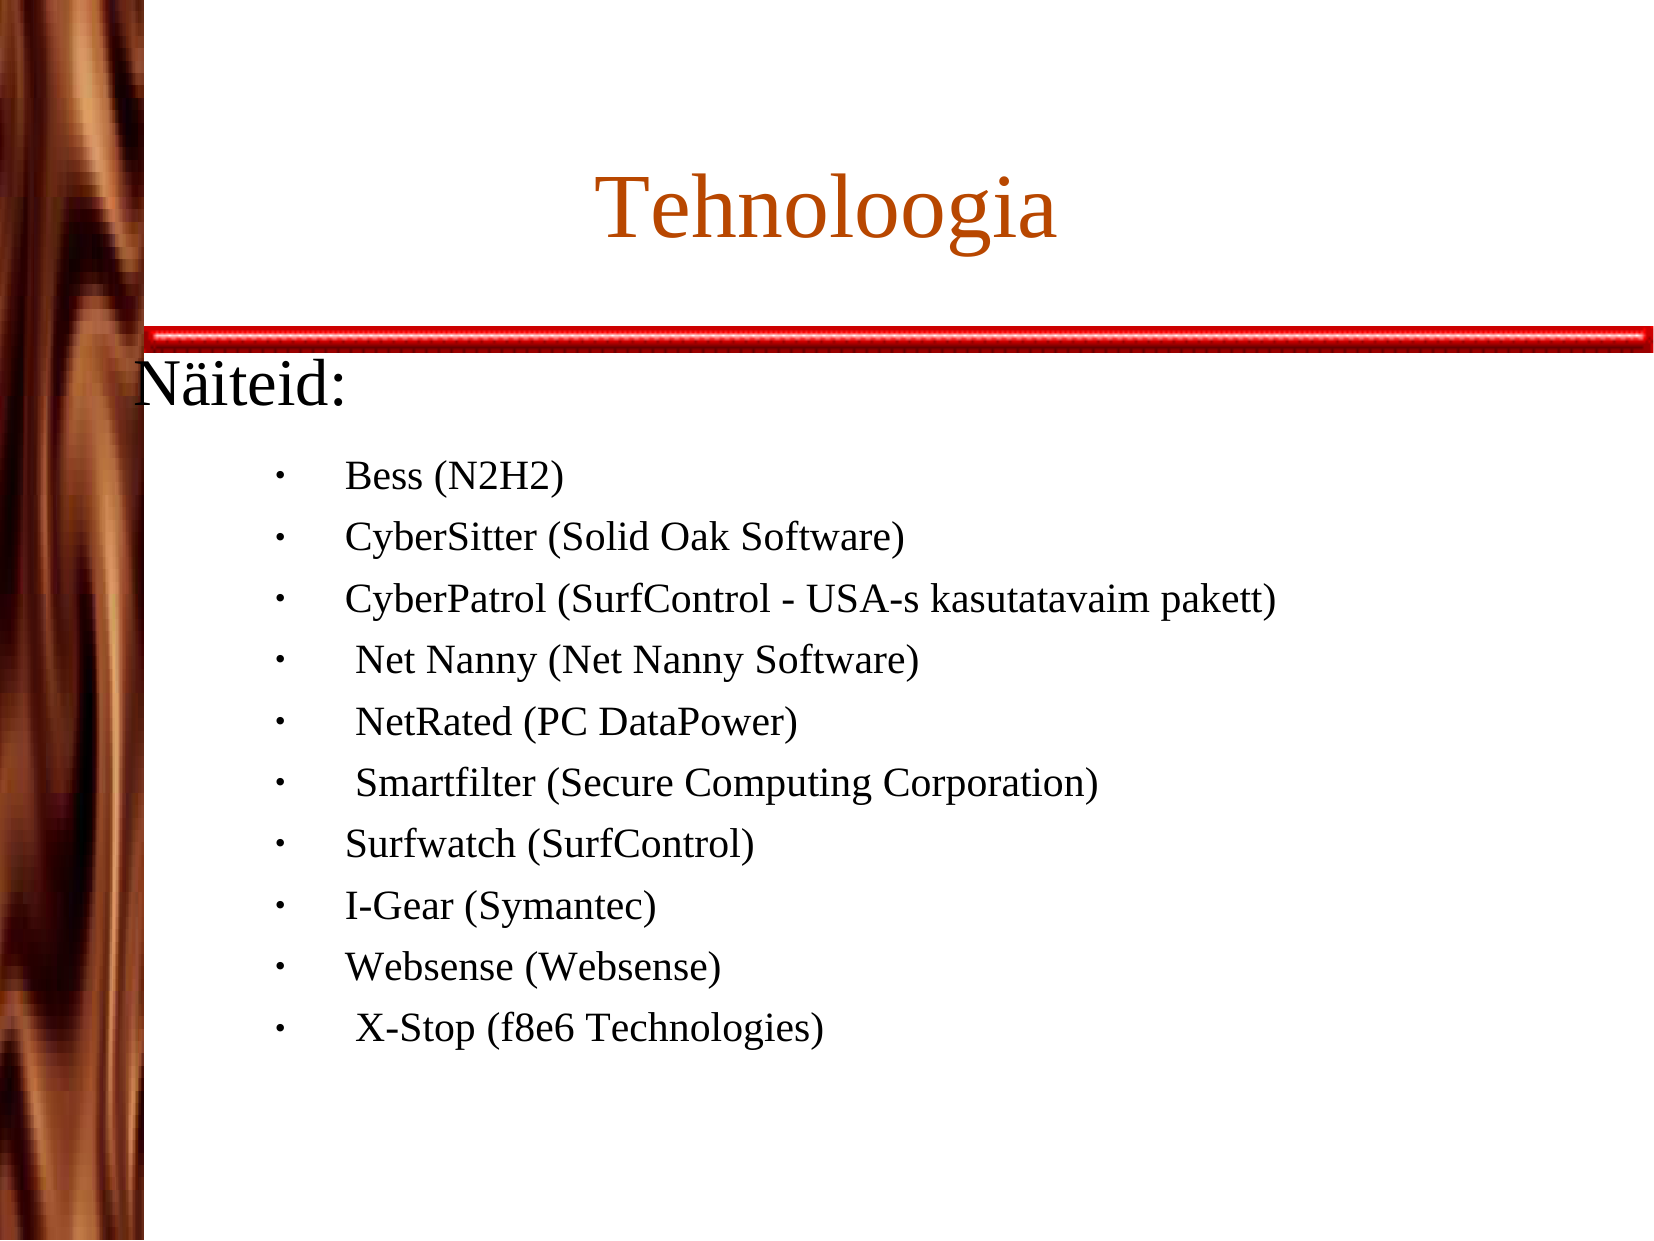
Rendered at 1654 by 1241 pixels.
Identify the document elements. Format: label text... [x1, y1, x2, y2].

list Näiteid: Bess (N2H2) CyberSitter (Solid Oak Software) CyberPatrol (SurfControl - USA-s kasutatavaim pakett) Net Nanny (Net Nanny Software) NetRated (PC DataPower) Smartfilter (Secure Computing Corporation) Surfwatch (SurfControl) I-Gear (Symantec) Websense (Websense) X-Stop (f8e6 Technologies) [121, 344, 1534, 1126]
title Tehnoloogia [121, 102, 1534, 310]
picture [0, 0, 1654, 1240]
